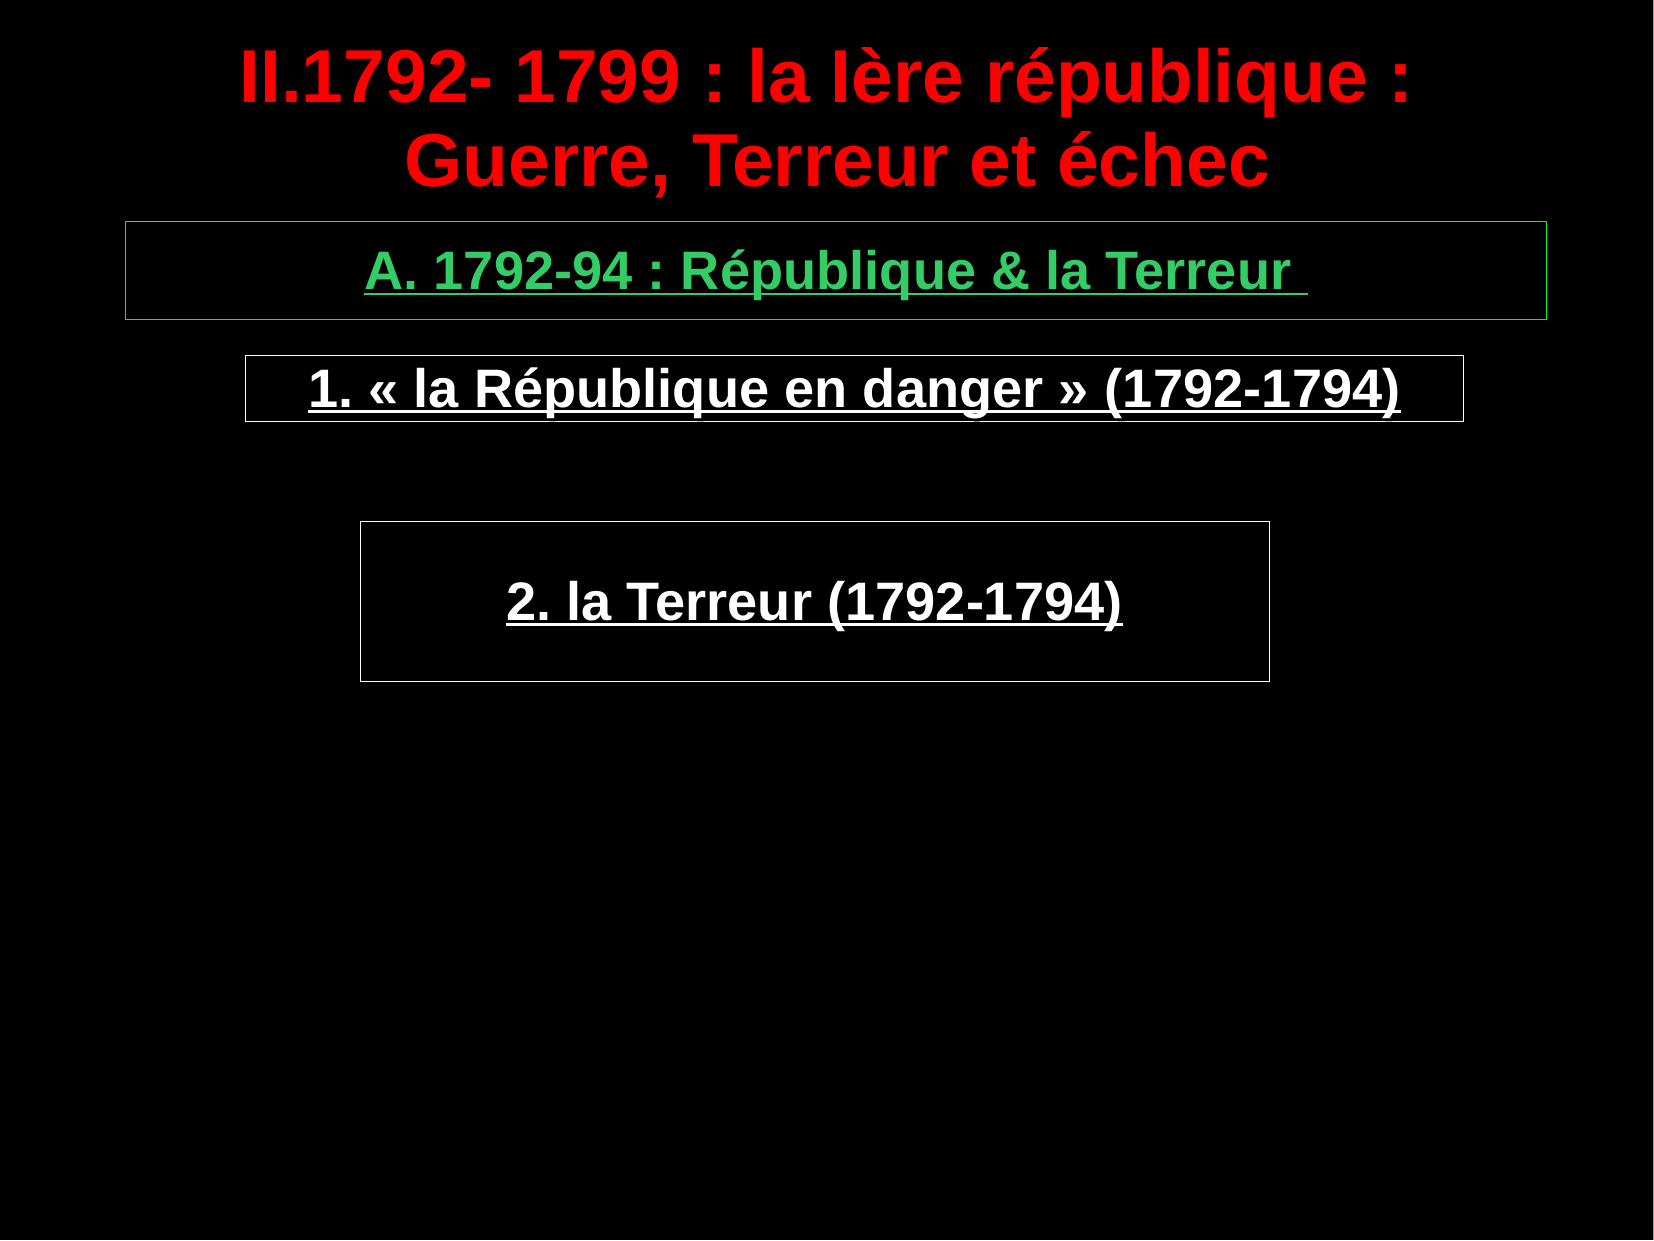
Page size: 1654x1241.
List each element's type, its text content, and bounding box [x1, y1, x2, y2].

text_box II.1792- 1799 : la Ière république : Guerre, Terreur et échec [224, 27, 1451, 211]
text_box 2. la Terreur (1792-1794) [360, 521, 1270, 682]
text_box A. 1792-94 : République & la Terreur [125, 221, 1547, 320]
text_box 1. « la République en danger » (1792-1794) [245, 355, 1464, 422]
